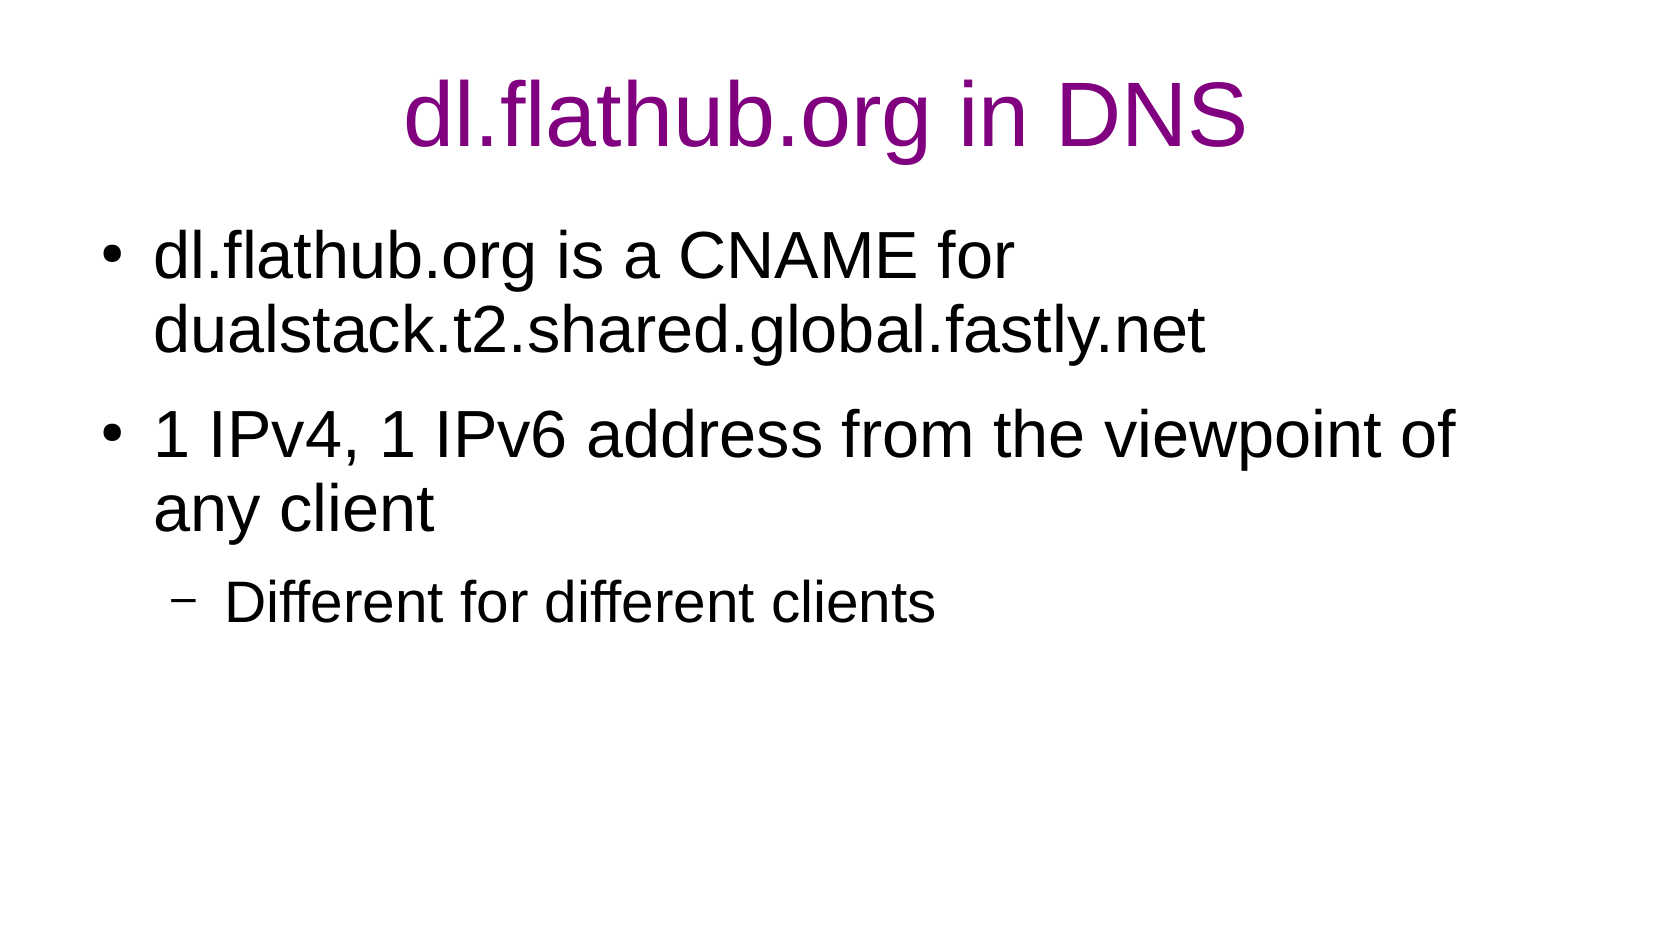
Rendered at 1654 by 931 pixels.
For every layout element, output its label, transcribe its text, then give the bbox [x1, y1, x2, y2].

list dl.flathub.org is a CNAME for dualstack.t2.shared.global.fastly.net 1 IPv4, 1 IPv6 address from the viewpoint of any client Different for different clients [82, 217, 1571, 757]
title dl.flathub.org in DNS [82, 37, 1571, 193]
